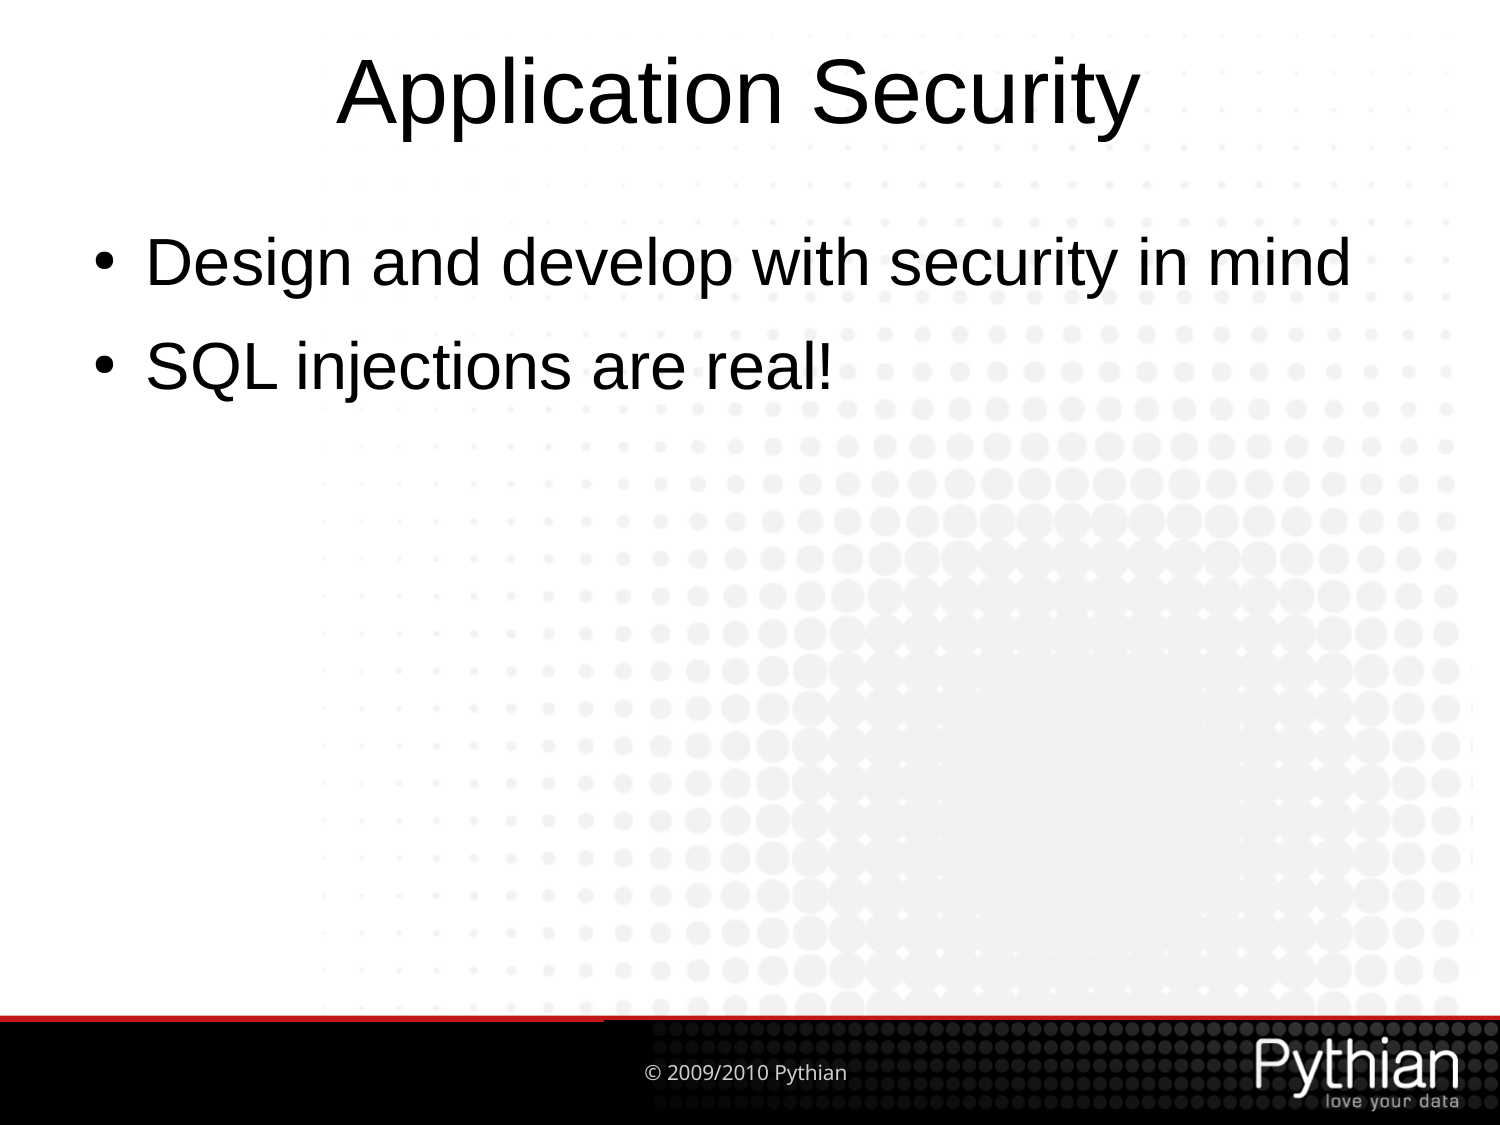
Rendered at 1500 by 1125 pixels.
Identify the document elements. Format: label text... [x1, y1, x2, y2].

picture [604, 1020, 1500, 1125]
list Design and develop with security in mind SQL injections are real! [75, 224, 1425, 991]
title Application Security [72, 36, 1407, 147]
picture [314, 32, 1473, 1015]
